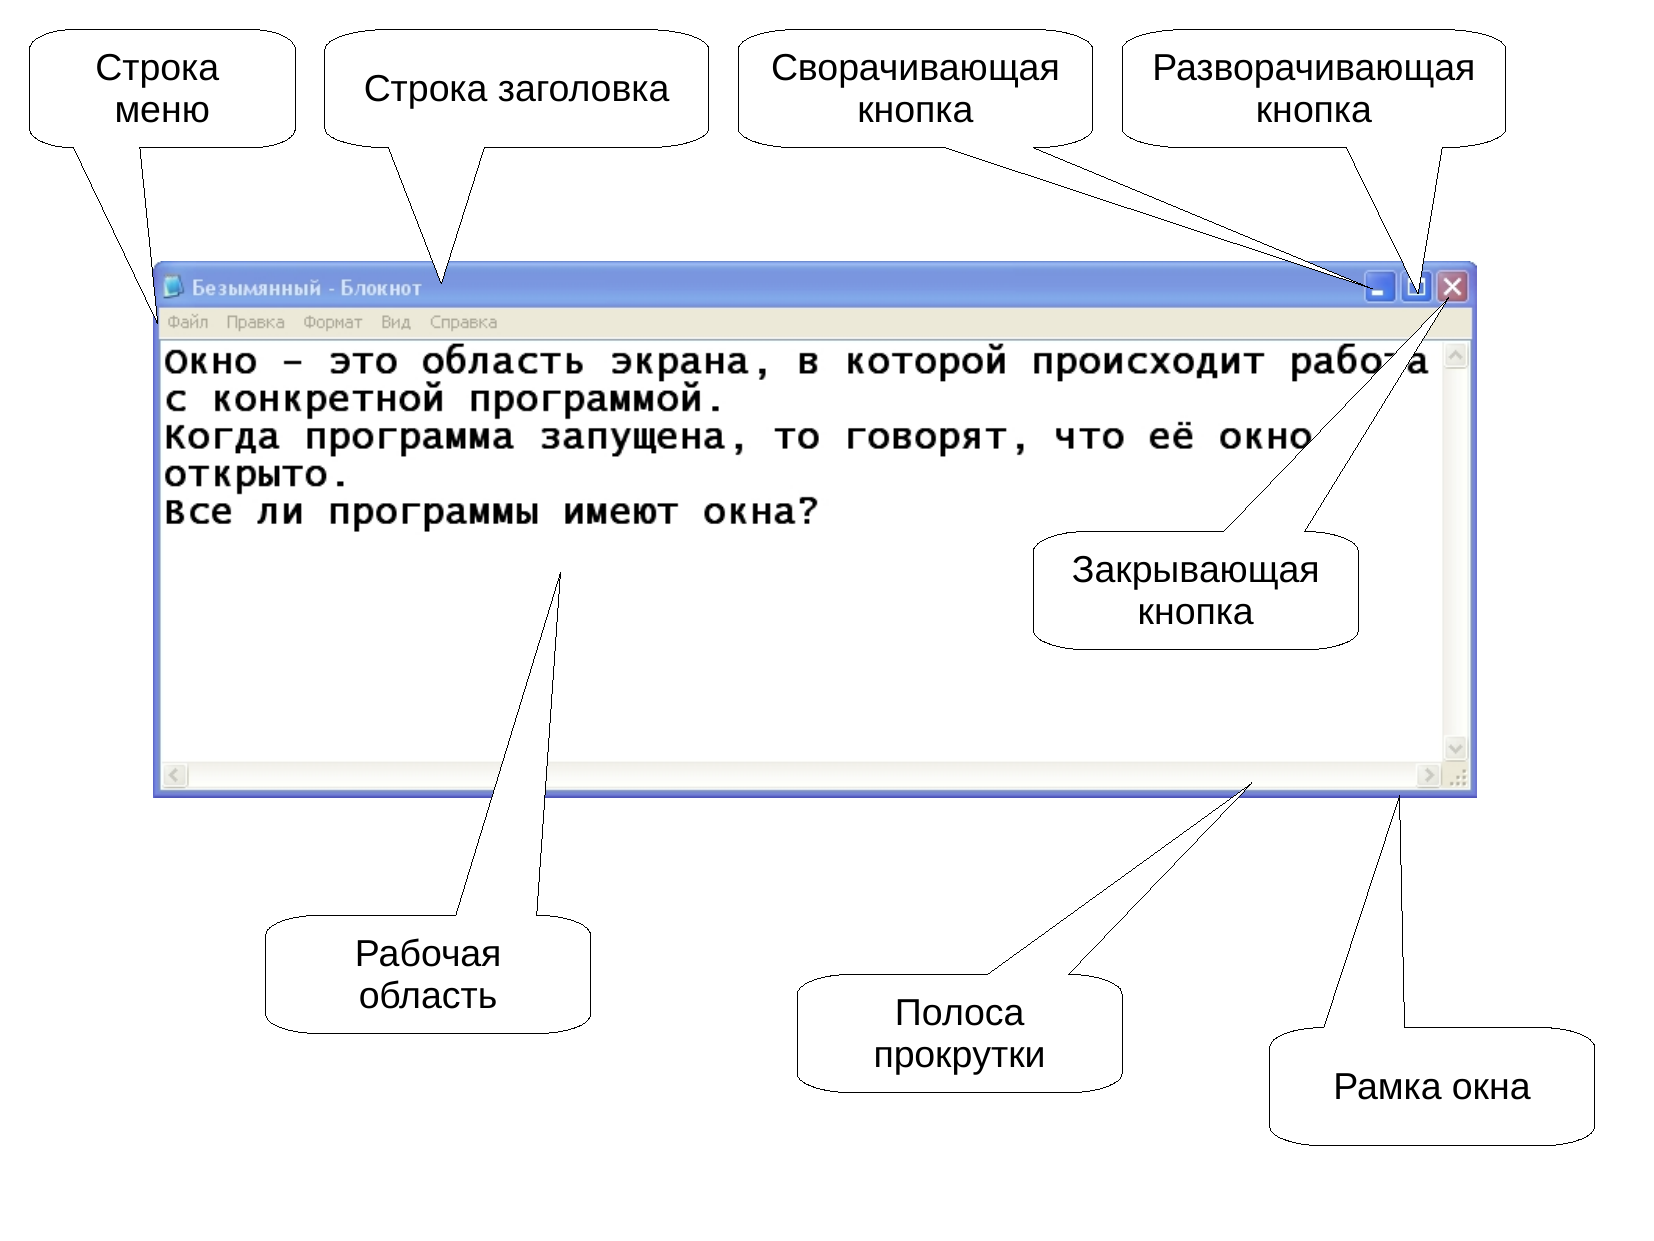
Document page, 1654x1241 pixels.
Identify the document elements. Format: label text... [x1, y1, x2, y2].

text_box Строка заголовка [324, 29, 709, 284]
text_box Рамка окна [1269, 795, 1595, 1146]
text_box Строка меню [29, 29, 296, 324]
text_box Рабочая область [265, 572, 591, 1034]
text_box Полоса прокрутки [797, 782, 1252, 1093]
picture [153, 261, 1477, 798]
text_box Разворачивающая кнопка [1122, 29, 1506, 294]
text_box Сворачивающая кнопка [738, 29, 1373, 289]
text_box Закрывающая кнопка [1033, 297, 1449, 650]
